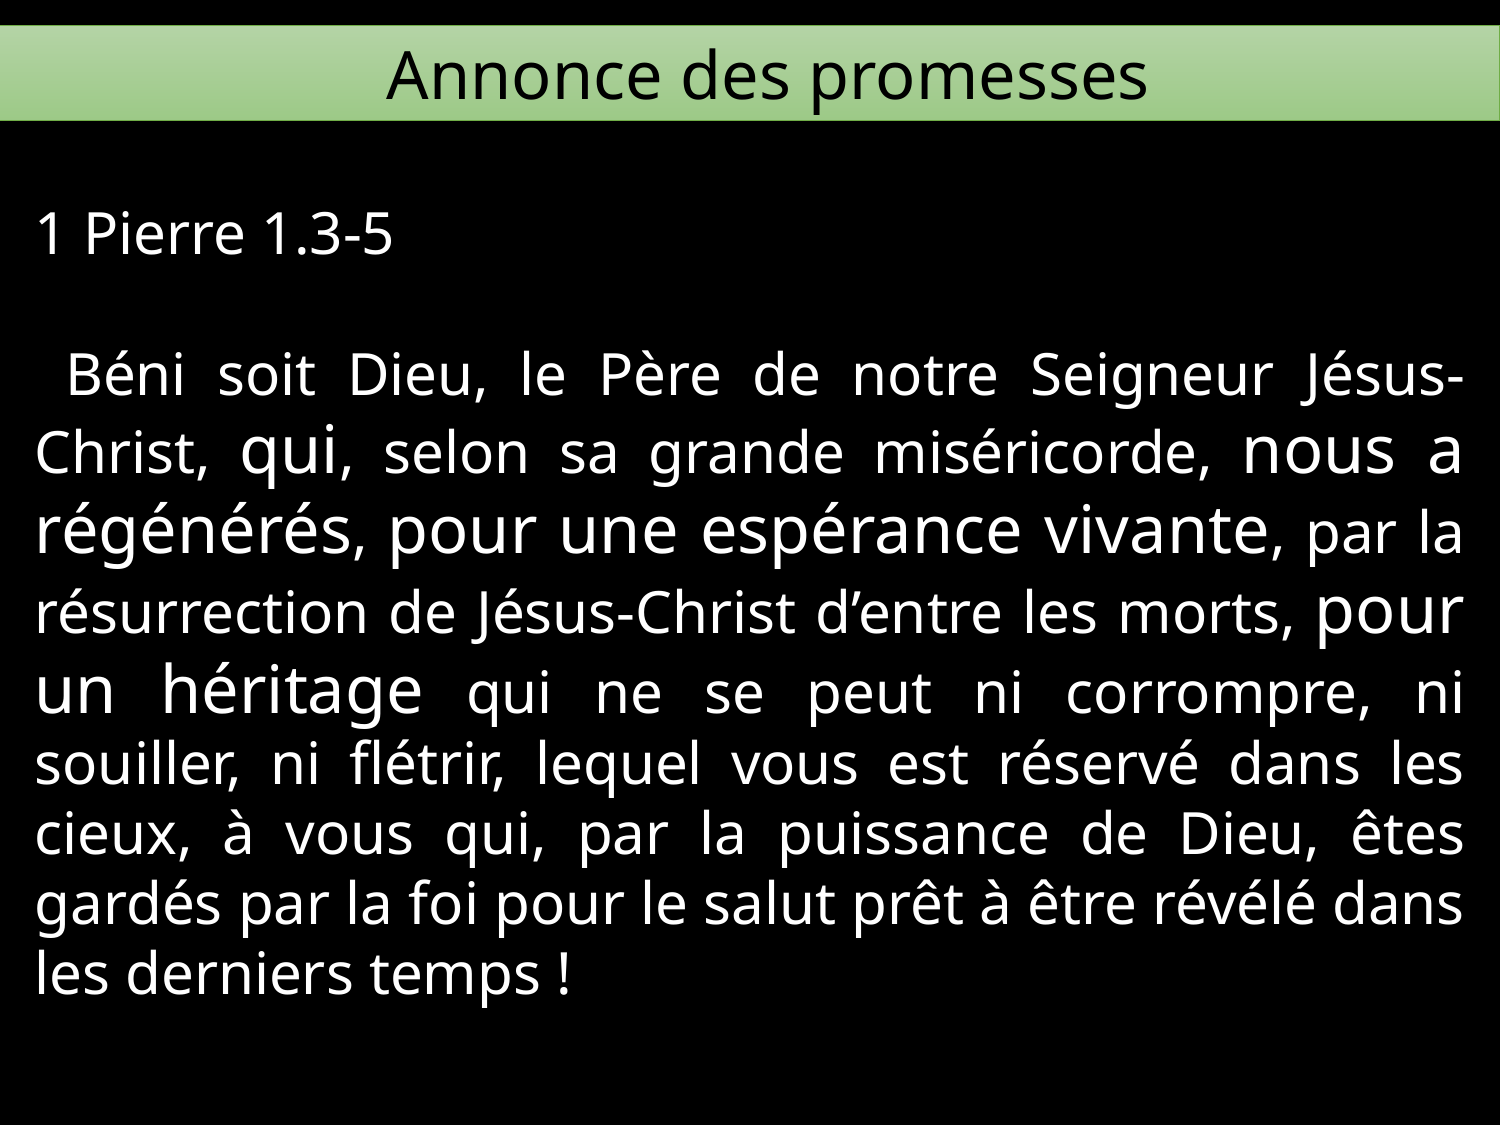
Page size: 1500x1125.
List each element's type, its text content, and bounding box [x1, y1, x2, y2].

text_box Annonce des promesses [0, 25, 1500, 121]
text_box 1 Pierre 1.3-5 Béni soit Dieu, le Père de notre Seigneur Jésus-Christ, qui, selon sa grande miséricorde, nous a régénérés, pour une espérance vivante, par la résurrection de Jésus-Christ d’entre les morts, pour un héritage qui ne se peut ni corrompre, ni souiller, ni flétrir, lequel vous est réservé dans les cieux, à vous qui, par la puissance de Dieu, êtes gardés par la foi pour le salut prêt à être révélé dans les derniers temps ! [20, 189, 1480, 1014]
